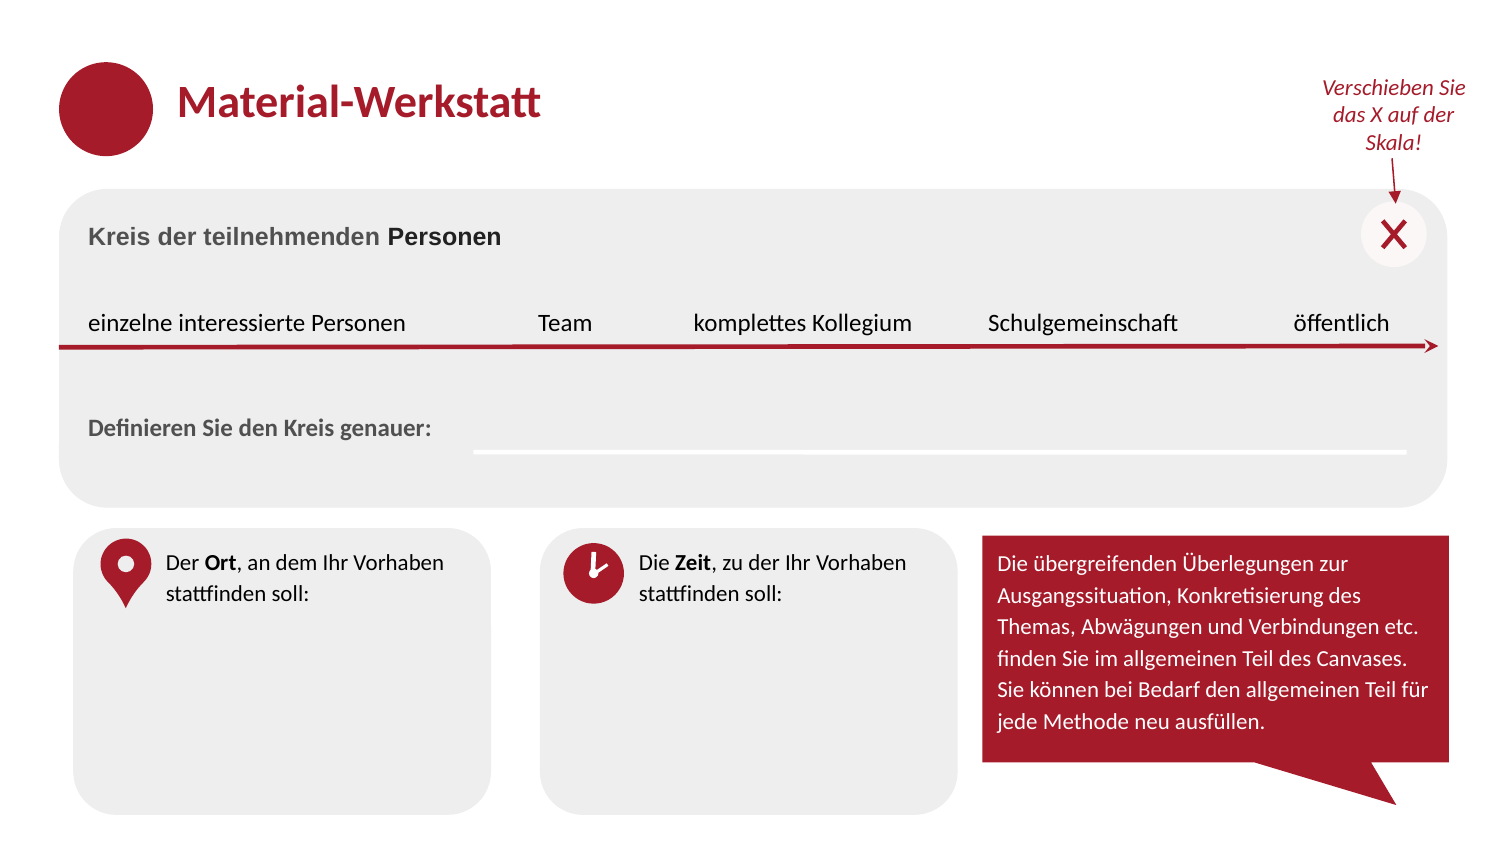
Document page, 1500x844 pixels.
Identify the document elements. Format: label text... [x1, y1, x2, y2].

text_box Kreis der teilnehmenden Personen [73, 201, 566, 266]
text_box [59, 62, 154, 157]
text_box Definieren Sie den Kreis genauer: [73, 391, 566, 457]
title Material-Werkstatt [161, 47, 1441, 142]
text_box [539, 528, 958, 815]
text_box einzelne interessierte Personen Team komplettes Kollegium Schulgemeinschaft öffentlich [73, 287, 1427, 352]
text_box [73, 528, 492, 815]
text_box Verschieben Sie das X auf der Skala! [1299, 57, 1489, 170]
text_box Der Ort, an dem Ihr Vorhaben stattfinden soll: [150, 528, 461, 622]
text_box [58, 188, 1448, 508]
text_box [1316, 781, 1397, 806]
text_box Die Zeit, zu der Ihr Vorhaben stattfinden soll: [623, 528, 935, 622]
text_box Die übergreifenden Überlegungen zur Ausgangssituation, Konkretisierung des Themas, Abwägungen und Verbindungen etc. finden Sie im allgemeinen Teil des Canvases. Sie können bei Bedarf den allgemeinen Teil für jede Methode neu ausfüllen. [982, 529, 1449, 781]
